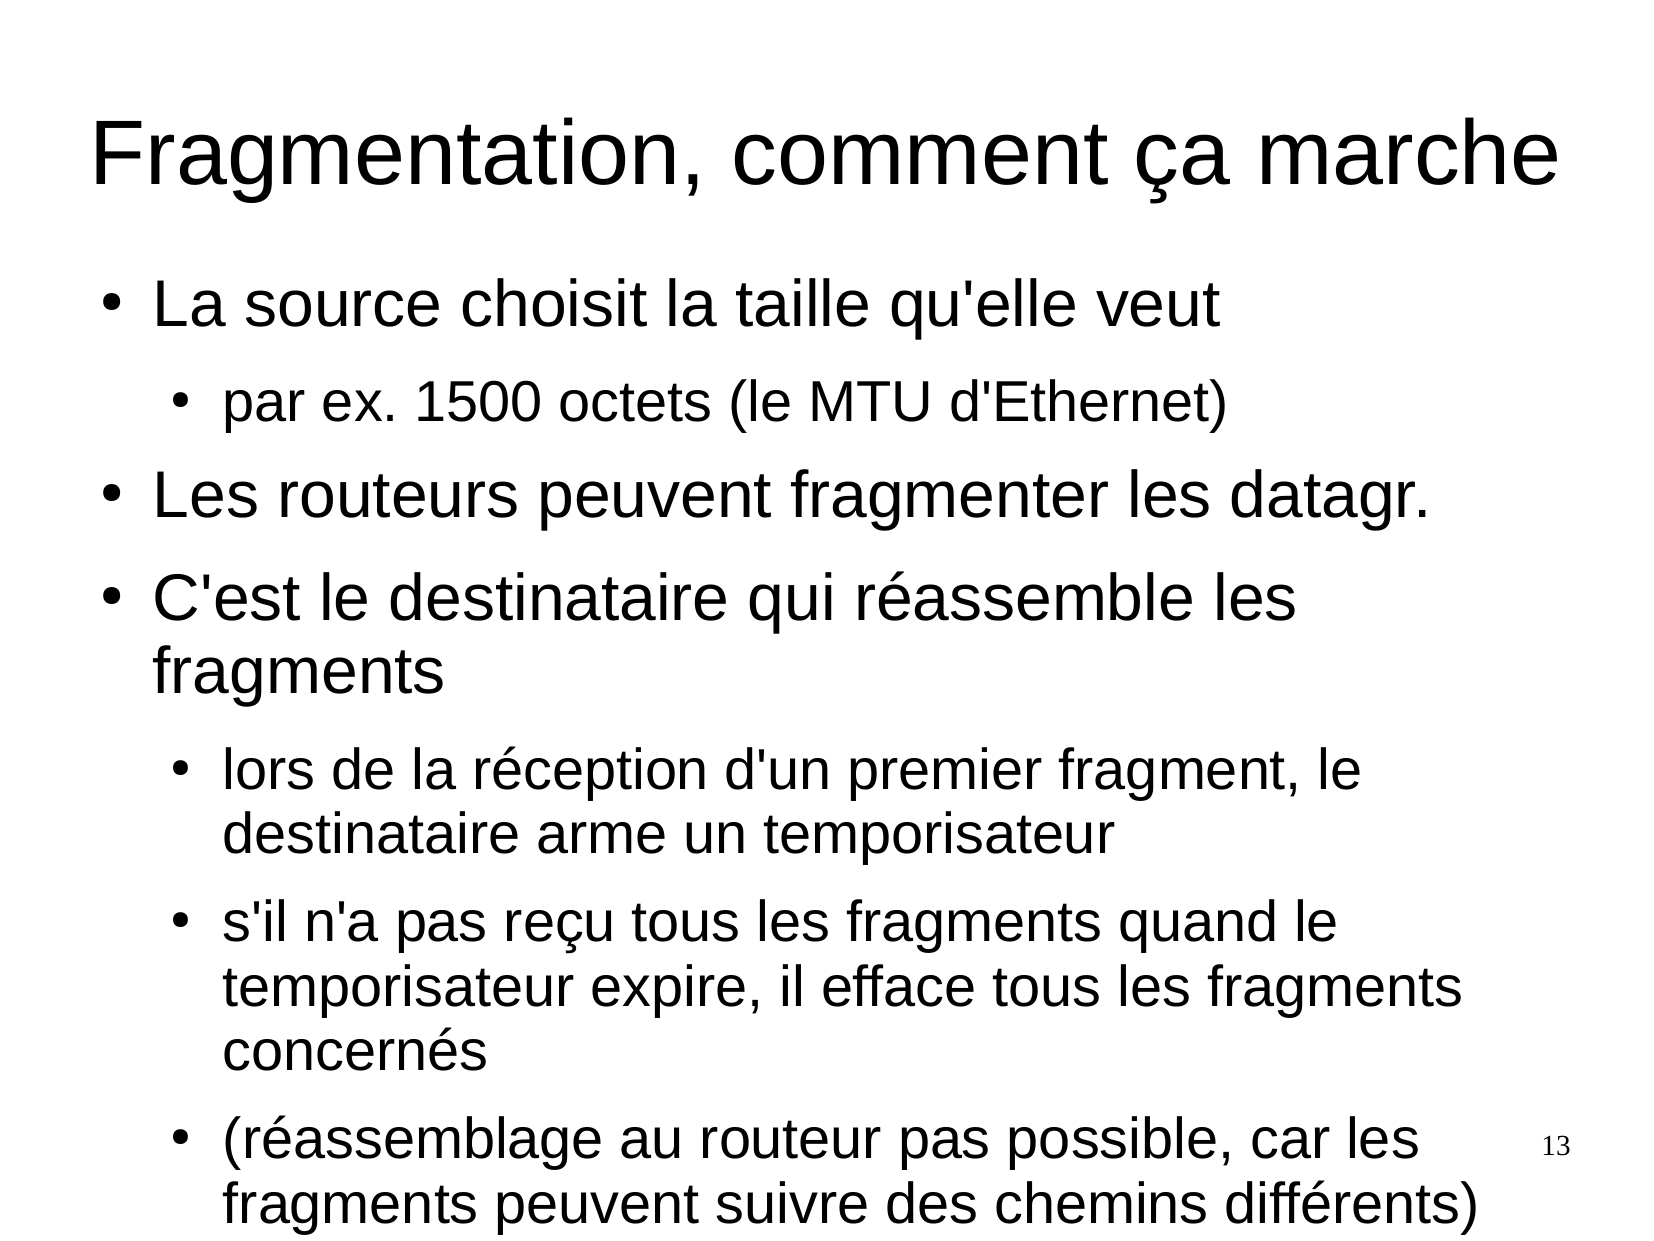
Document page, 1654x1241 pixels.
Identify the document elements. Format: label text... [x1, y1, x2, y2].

list La source choisit la taille qu'elle veut par ex. 1500 octets (le MTU d'Ethernet) Les routeurs peuvent fragmenter les datagr. C'est le destinataire qui réassemble les fragments lors de la réception d'un premier fragment, le destinataire arme un temporisateur s'il n'a pas reçu tous les fragments quand le temporisateur expire, il efface tous les fragments concernés (réassemblage au routeur pas possible, car les fragments peuvent suivre des chemins différents) [82, 266, 1571, 1241]
title Fragmentation, comment ça marche [82, 49, 1571, 257]
